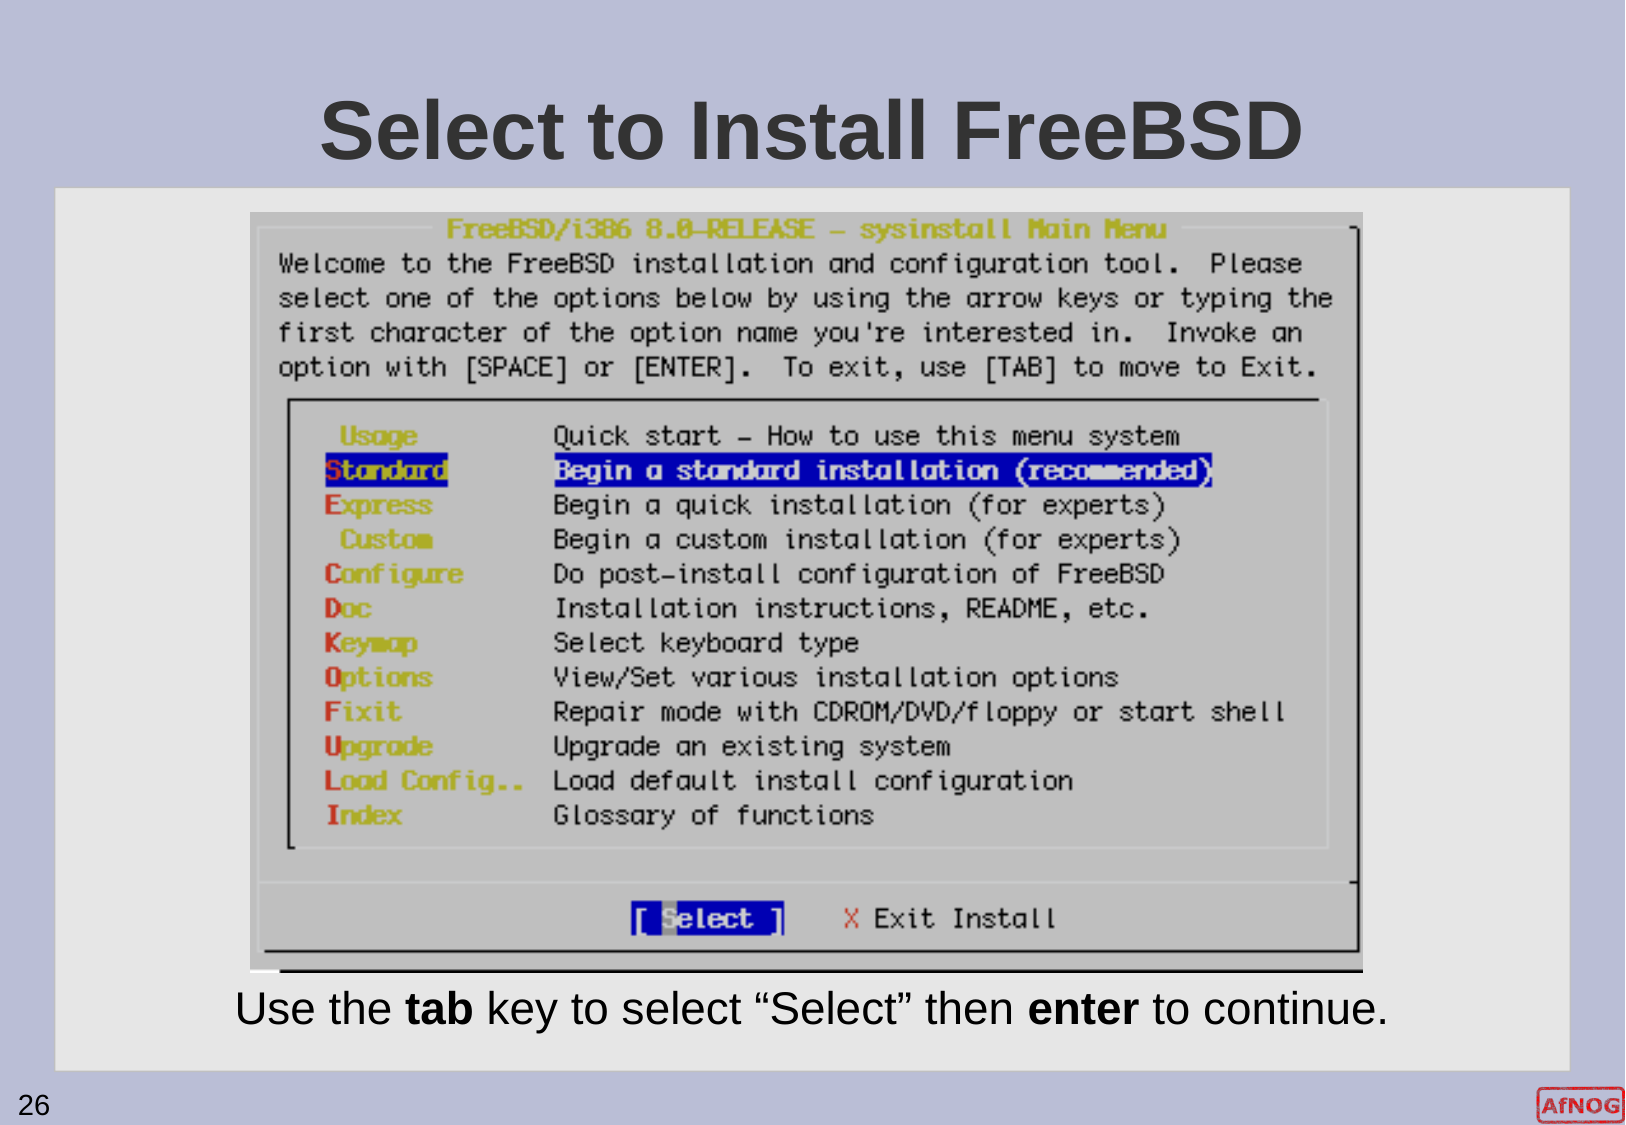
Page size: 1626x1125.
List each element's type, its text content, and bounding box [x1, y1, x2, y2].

title Select to Install FreeBSD [54, 44, 1571, 215]
picture [1535, 1085, 1626, 1125]
text_box Use the tab key to select “Select” then enter to continue. [118, 974, 1506, 1041]
picture [250, 212, 1363, 973]
